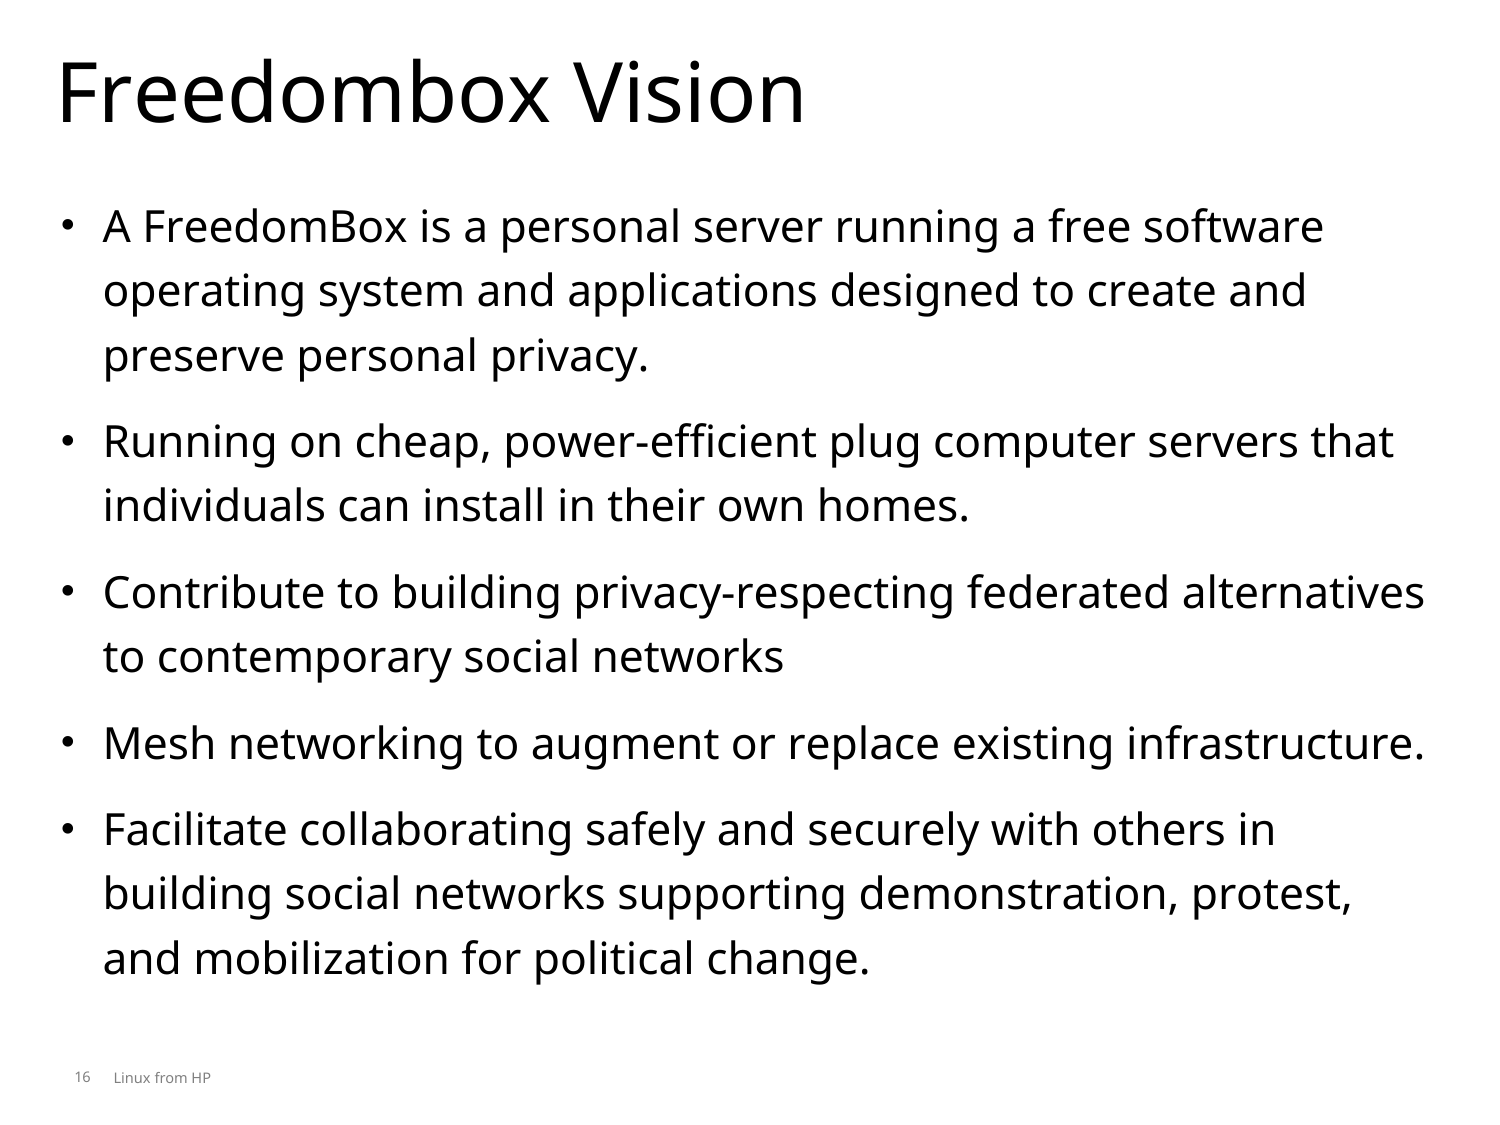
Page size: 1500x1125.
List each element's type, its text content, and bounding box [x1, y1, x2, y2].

list A FreedomBox is a personal server running a free software operating system and applications designed to create and preserve personal privacy. Running on cheap, power-efficient plug computer servers that individuals can install in their own homes. Contribute to building privacy-respecting federated alternatives to contemporary social networks Mesh networking to augment or replace existing infrastructure. Facilitate collaborating safely and securely with others in building social networks supporting demonstration, protest, and mobilization for political change. [60, 187, 1430, 1009]
title Freedombox Vision [55, 50, 1430, 160]
